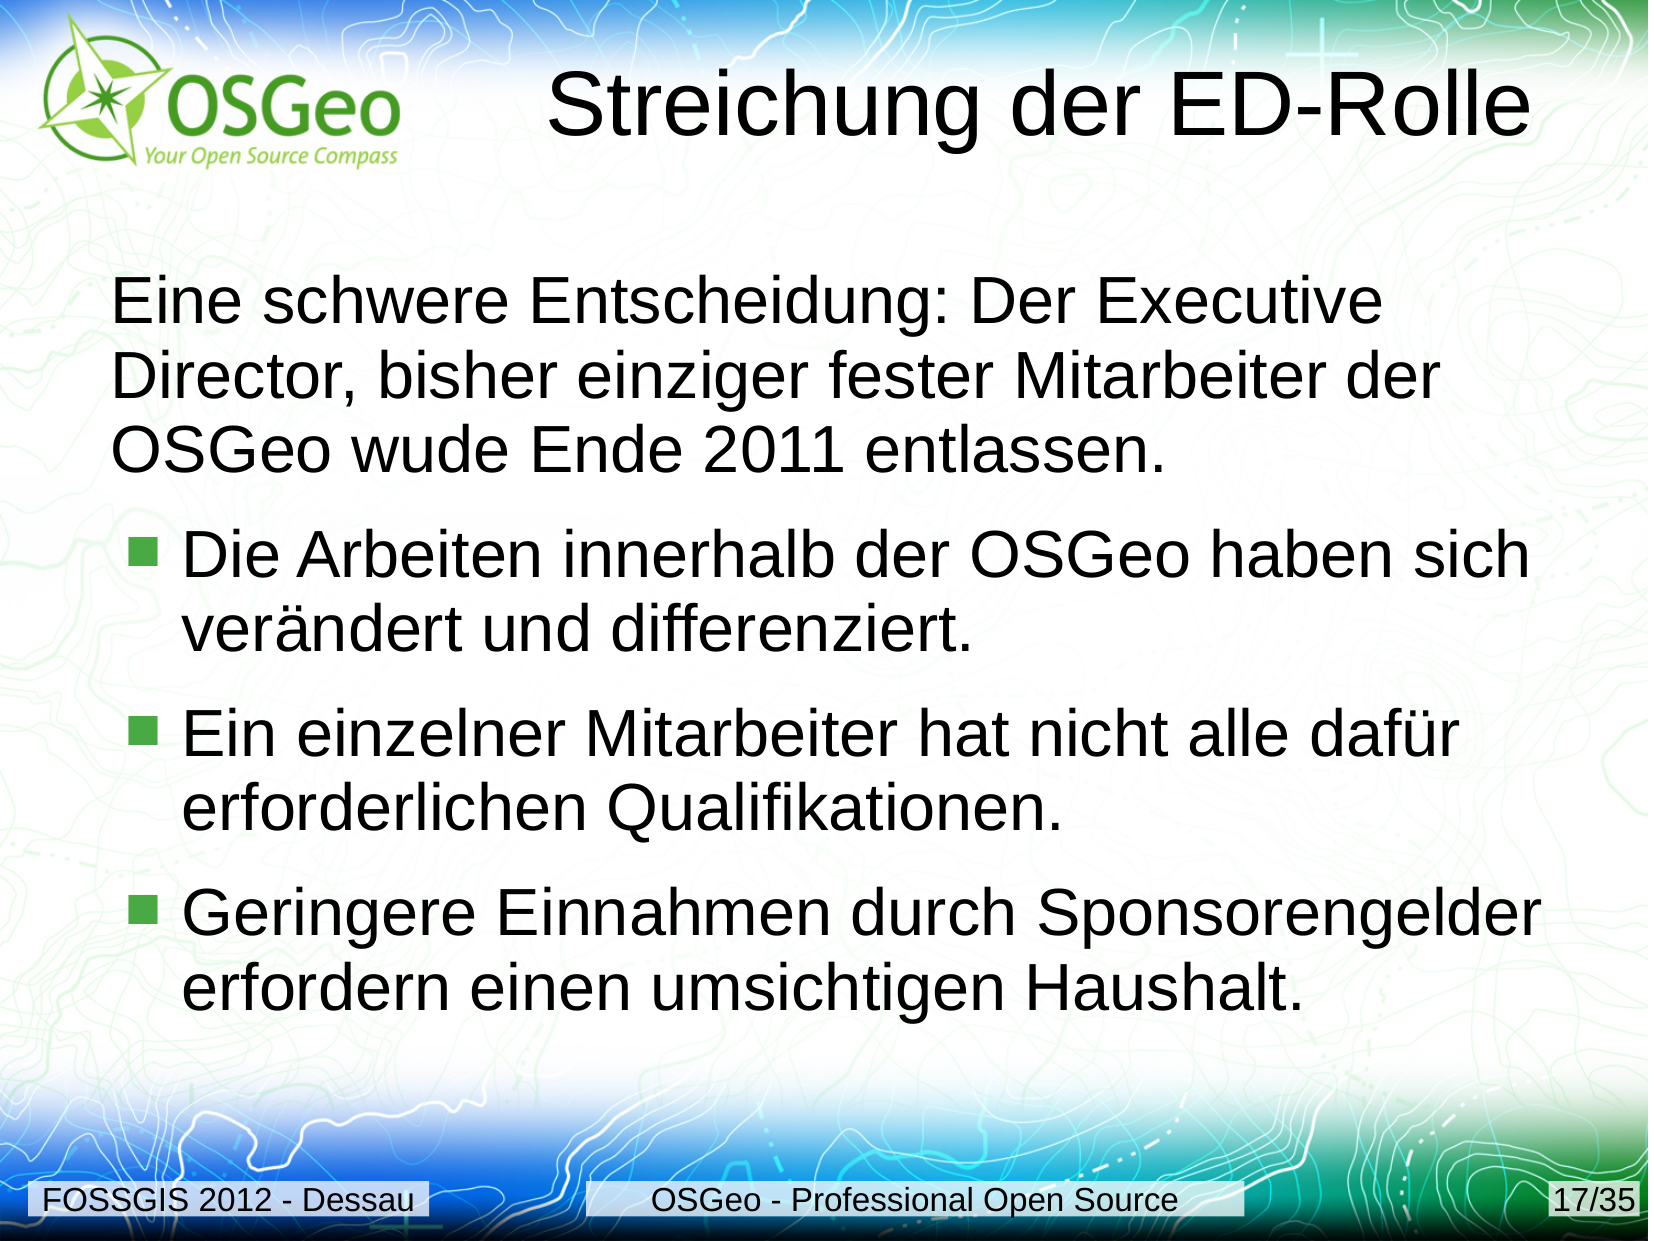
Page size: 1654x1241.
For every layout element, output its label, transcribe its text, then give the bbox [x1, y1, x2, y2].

picture [0, 0, 1648, 1241]
list Eine schwere Entscheidung: Der Executive Director, bisher einziger fester Mitarbeiter der OSGeo wude Ende 2011 entlassen. Die Arbeiten innerhalb der OSGeo haben sich verändert und differenziert. Ein einzelner Mitarbeiter hat nicht alle dafür erforderlichen Qualifikationen. Geringere Einnahmen durch Sponsorengelder erfordern einen umsichtigen Haushalt. [110, 262, 1595, 1055]
title Streichung der ED-Rolle [430, 29, 1536, 178]
